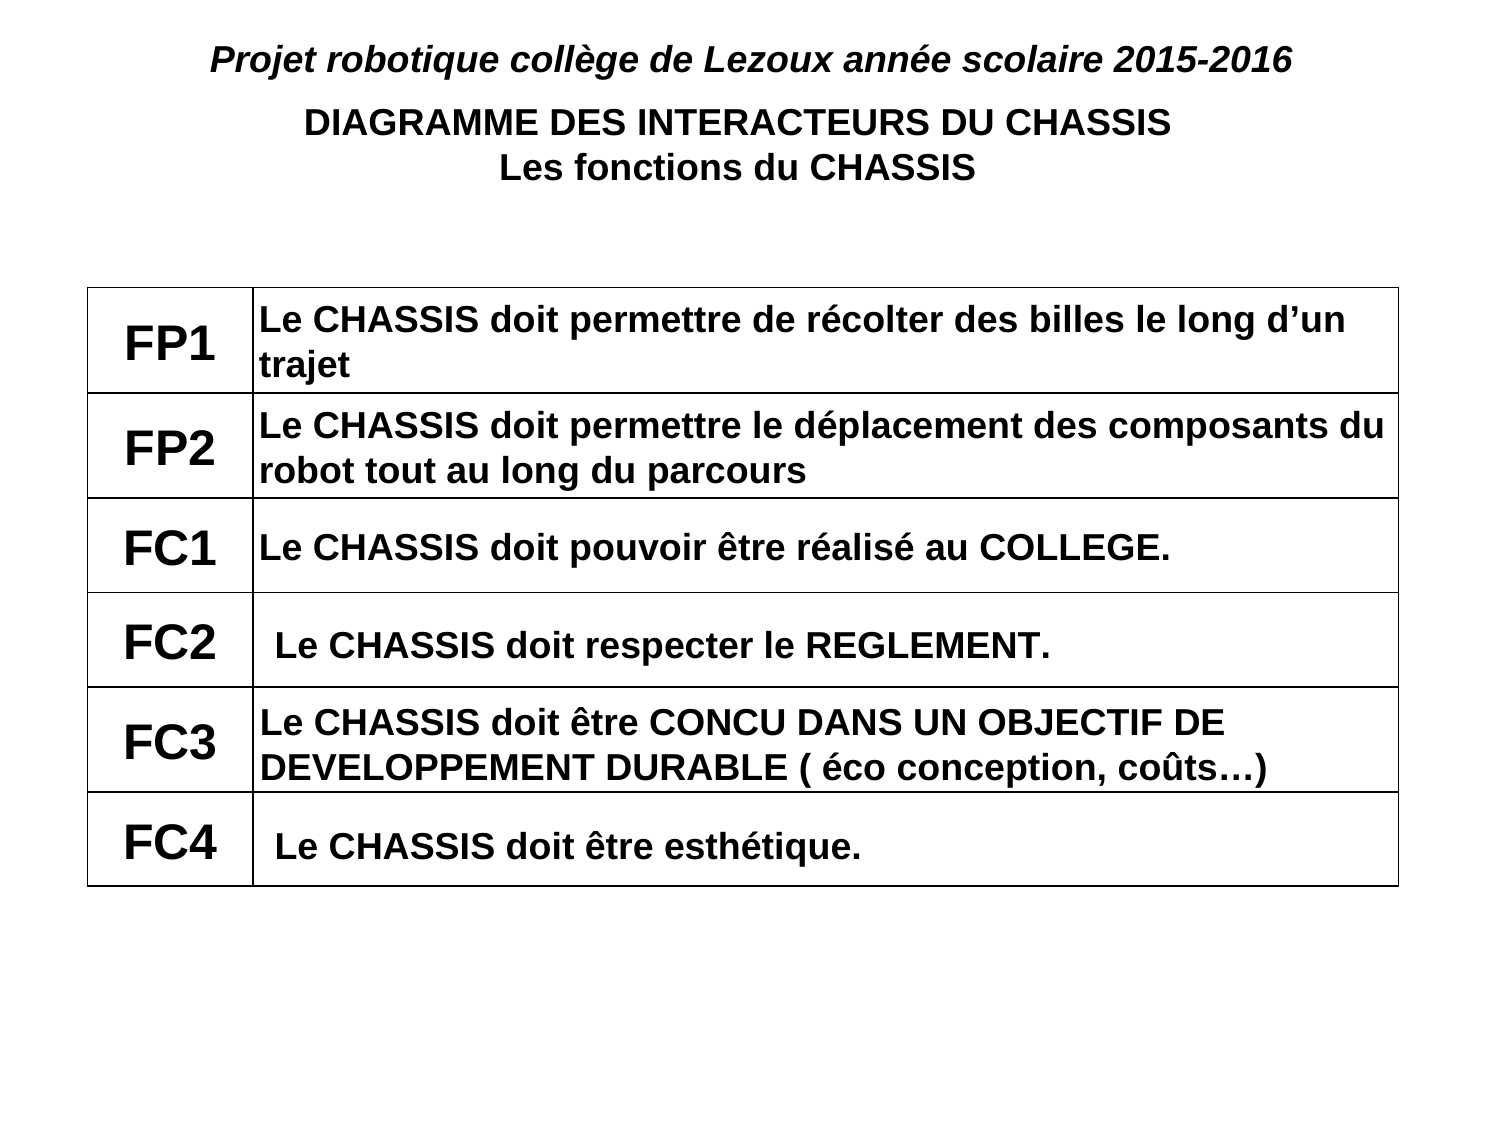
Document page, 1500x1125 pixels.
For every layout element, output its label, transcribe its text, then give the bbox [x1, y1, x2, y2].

table_cell Le CHASSIS doit pouvoir être réalisé au COLLEGE. [254, 499, 1398, 592]
table_header FP1 [88, 288, 252, 392]
table_header Le CHASSIS doit permettre de récolter des billes le long d’un trajet [254, 288, 1398, 392]
table_cell FC3 [88, 688, 252, 791]
table_cell [254, 793, 1398, 885]
text_box Le CHASSIS doit respecter le REGLEMENT. [259, 613, 1382, 674]
table_cell FC4 [88, 793, 252, 885]
table_cell FP2 [88, 394, 252, 497]
title DIAGRAMME DES INTERACTEURS DU CHASSIS Les fonctions du CHASSIS [100, 90, 1376, 197]
text_box Projet robotique collège de Lezoux année scolaire 2015-2016 [162, 24, 1341, 90]
table_cell FC2 [88, 593, 252, 686]
table_cell [254, 688, 1398, 791]
table_cell FC1 [88, 499, 252, 592]
text_box Le CHASSIS doit être CONCU DANS UN OBJECTIF DE DEVELOPPEMENT DURABLE ( éco conception, coûts…) [259, 698, 1382, 789]
table_cell Le CHASSIS doit permettre le déplacement des composants du robot tout au long du parcours [254, 394, 1398, 497]
text_box Le CHASSIS doit être esthétique. [259, 814, 1382, 875]
table_cell [254, 593, 1398, 686]
